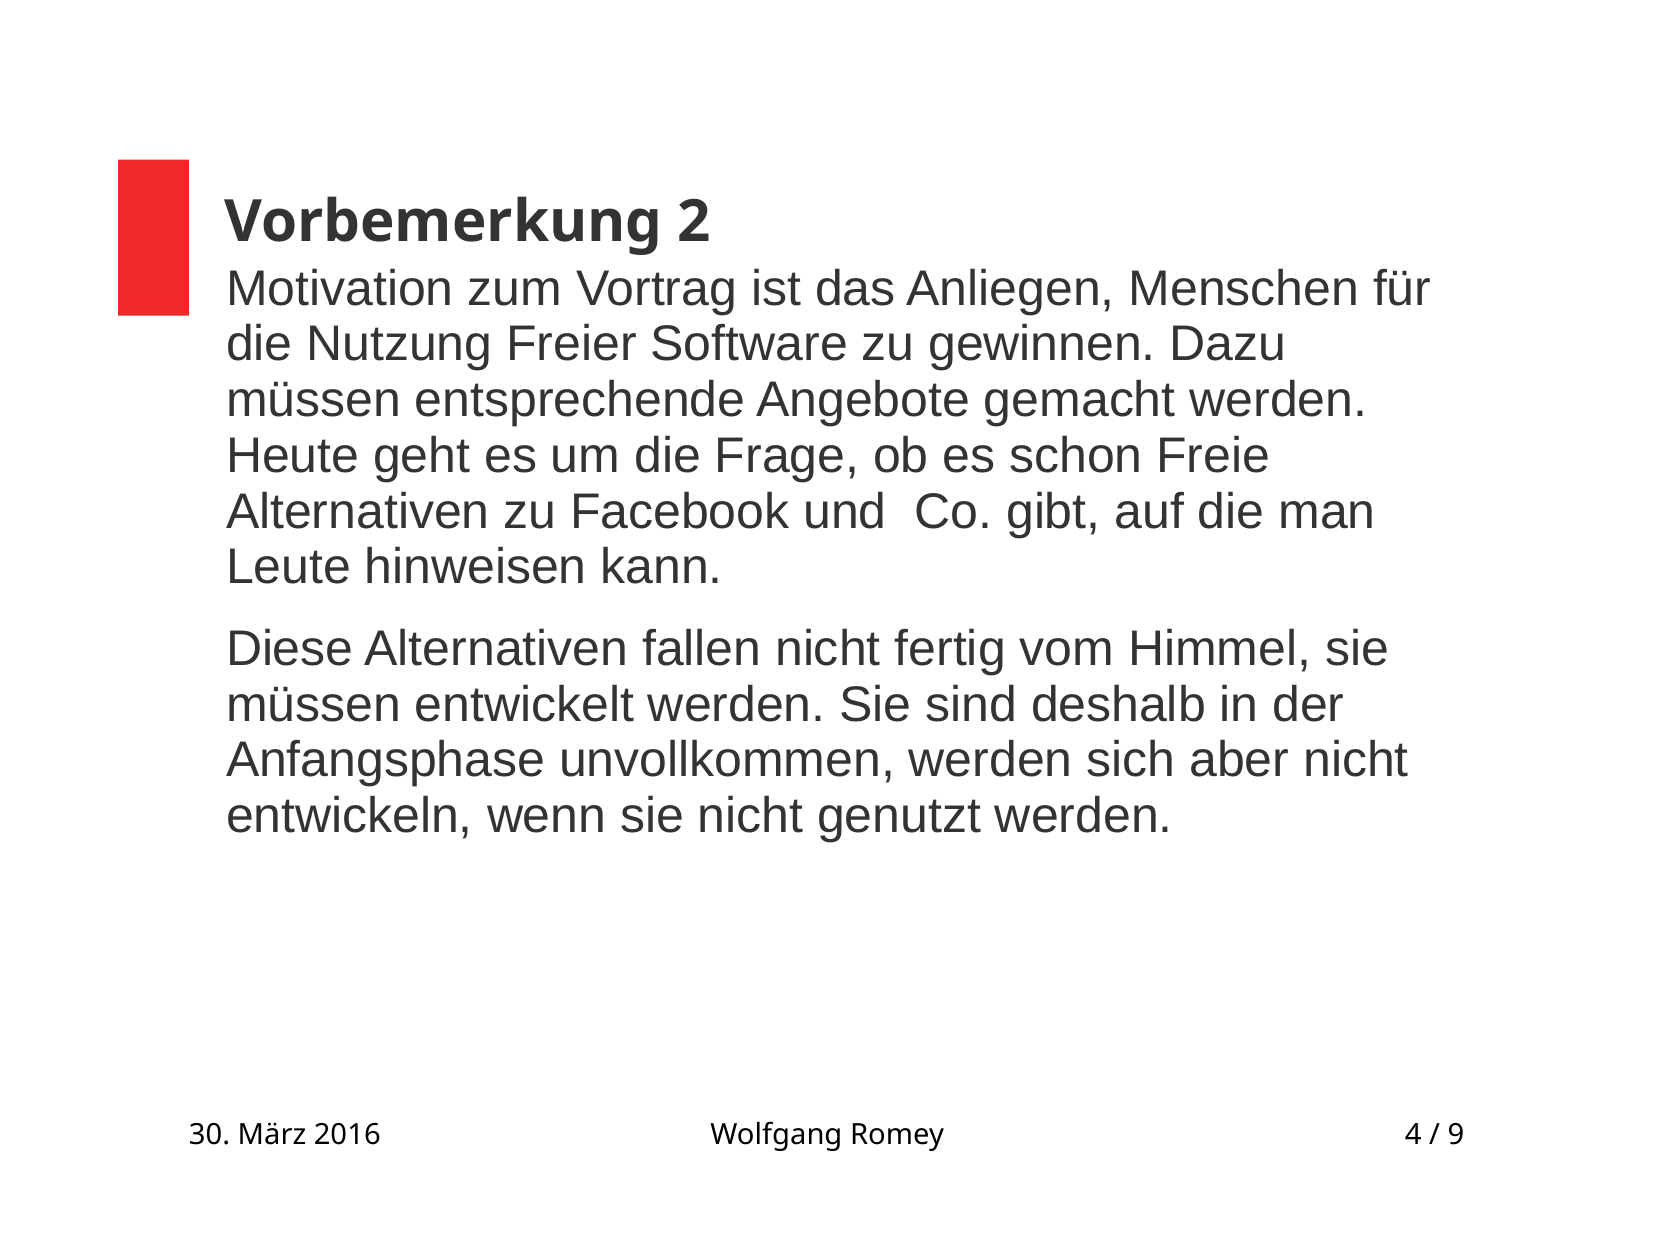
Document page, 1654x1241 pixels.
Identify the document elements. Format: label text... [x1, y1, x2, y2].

title Vorbemerkung 2 [224, 165, 1470, 274]
list Motivation zum Vortrag ist das Anliegen, Menschen für die Nutzung Freier Software zu gewinnen. Dazu müssen entsprechende Angebote gemacht werden. Heute geht es um die Frage, ob es schon Freie Alternativen zu Facebook und Co. gibt, auf die man Leute hinweisen kann. Diese Alternativen fallen nicht fertig vom Himmel, sie müssen entwickelt werden. Sie sind deshalb in der Anfangsphase unvollkommen, werden sich aber nicht entwickeln, wenn sie nicht genutzt werden. [226, 259, 1441, 981]
